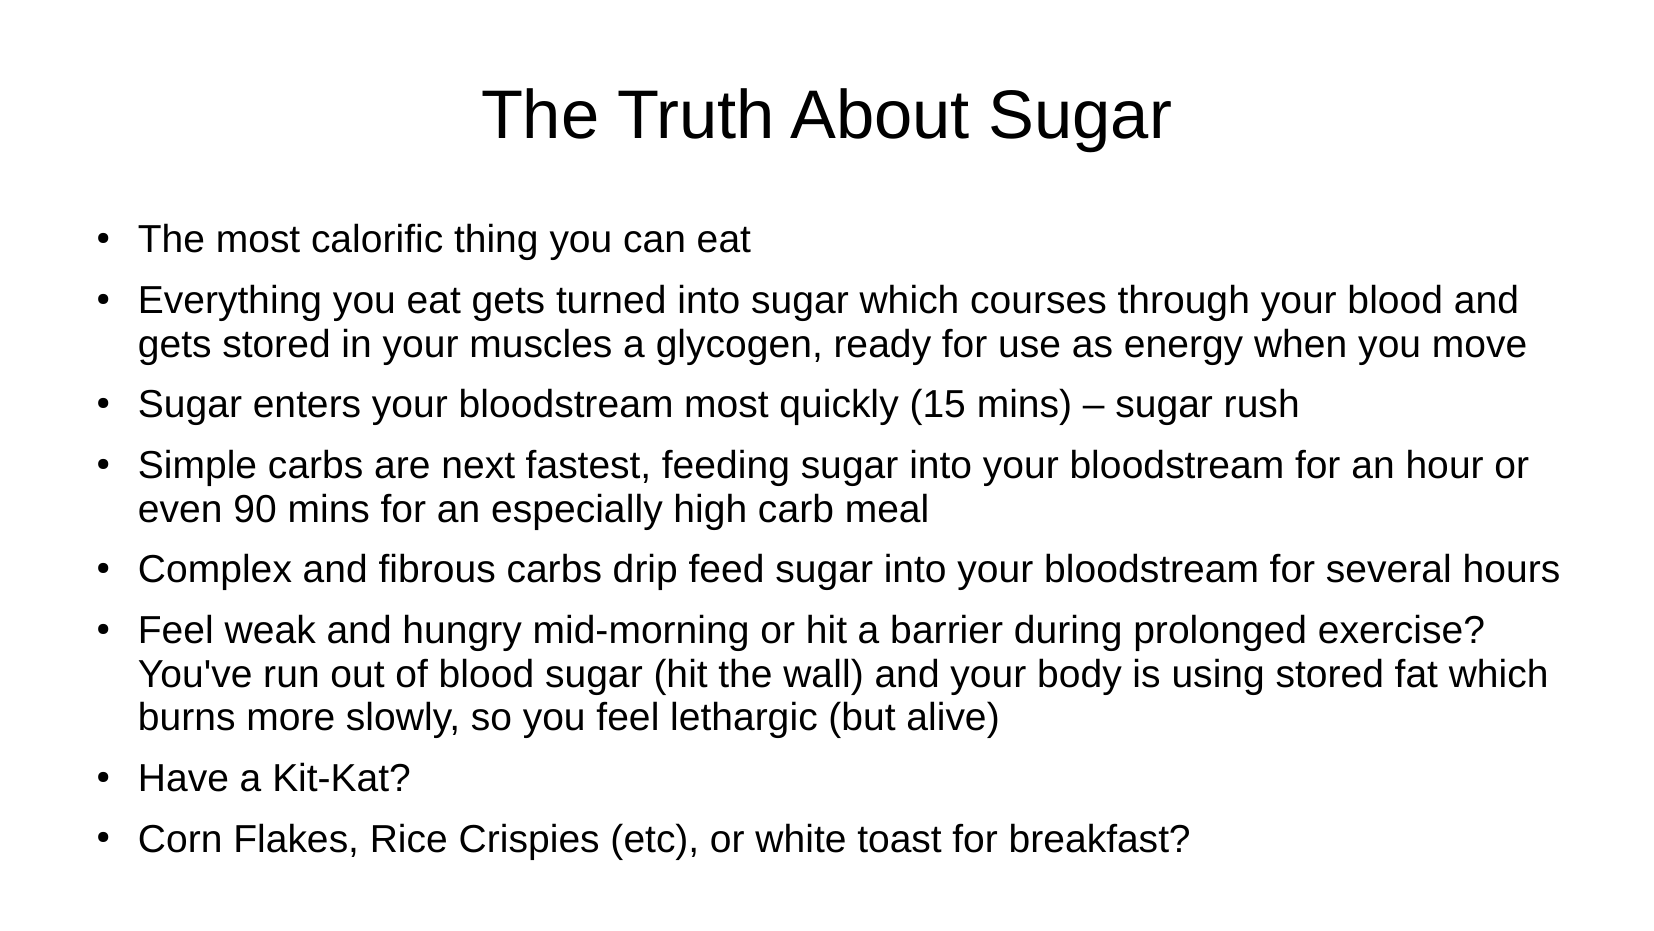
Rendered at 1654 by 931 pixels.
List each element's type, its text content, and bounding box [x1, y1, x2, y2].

list The most calorific thing you can eat Everything you eat gets turned into sugar which courses through your blood and gets stored in your muscles a glycogen, ready for use as energy when you move Sugar enters your bloodstream most quickly (15 mins) – sugar rush Simple carbs are next fastest, feeding sugar into your bloodstream for an hour or even 90 mins for an especially high carb meal Complex and fibrous carbs drip feed sugar into your bloodstream for several hours Feel weak and hungry mid-morning or hit a barrier during prolonged exercise? You've run out of blood sugar (hit the wall) and your body is using stored fat which burns more slowly, so you feel lethargic (but alive) Have a Kit-Kat? Corn Flakes, Rice Crispies (etc), or white toast for breakfast? [82, 217, 1571, 886]
title The Truth About Sugar [82, 37, 1571, 193]
